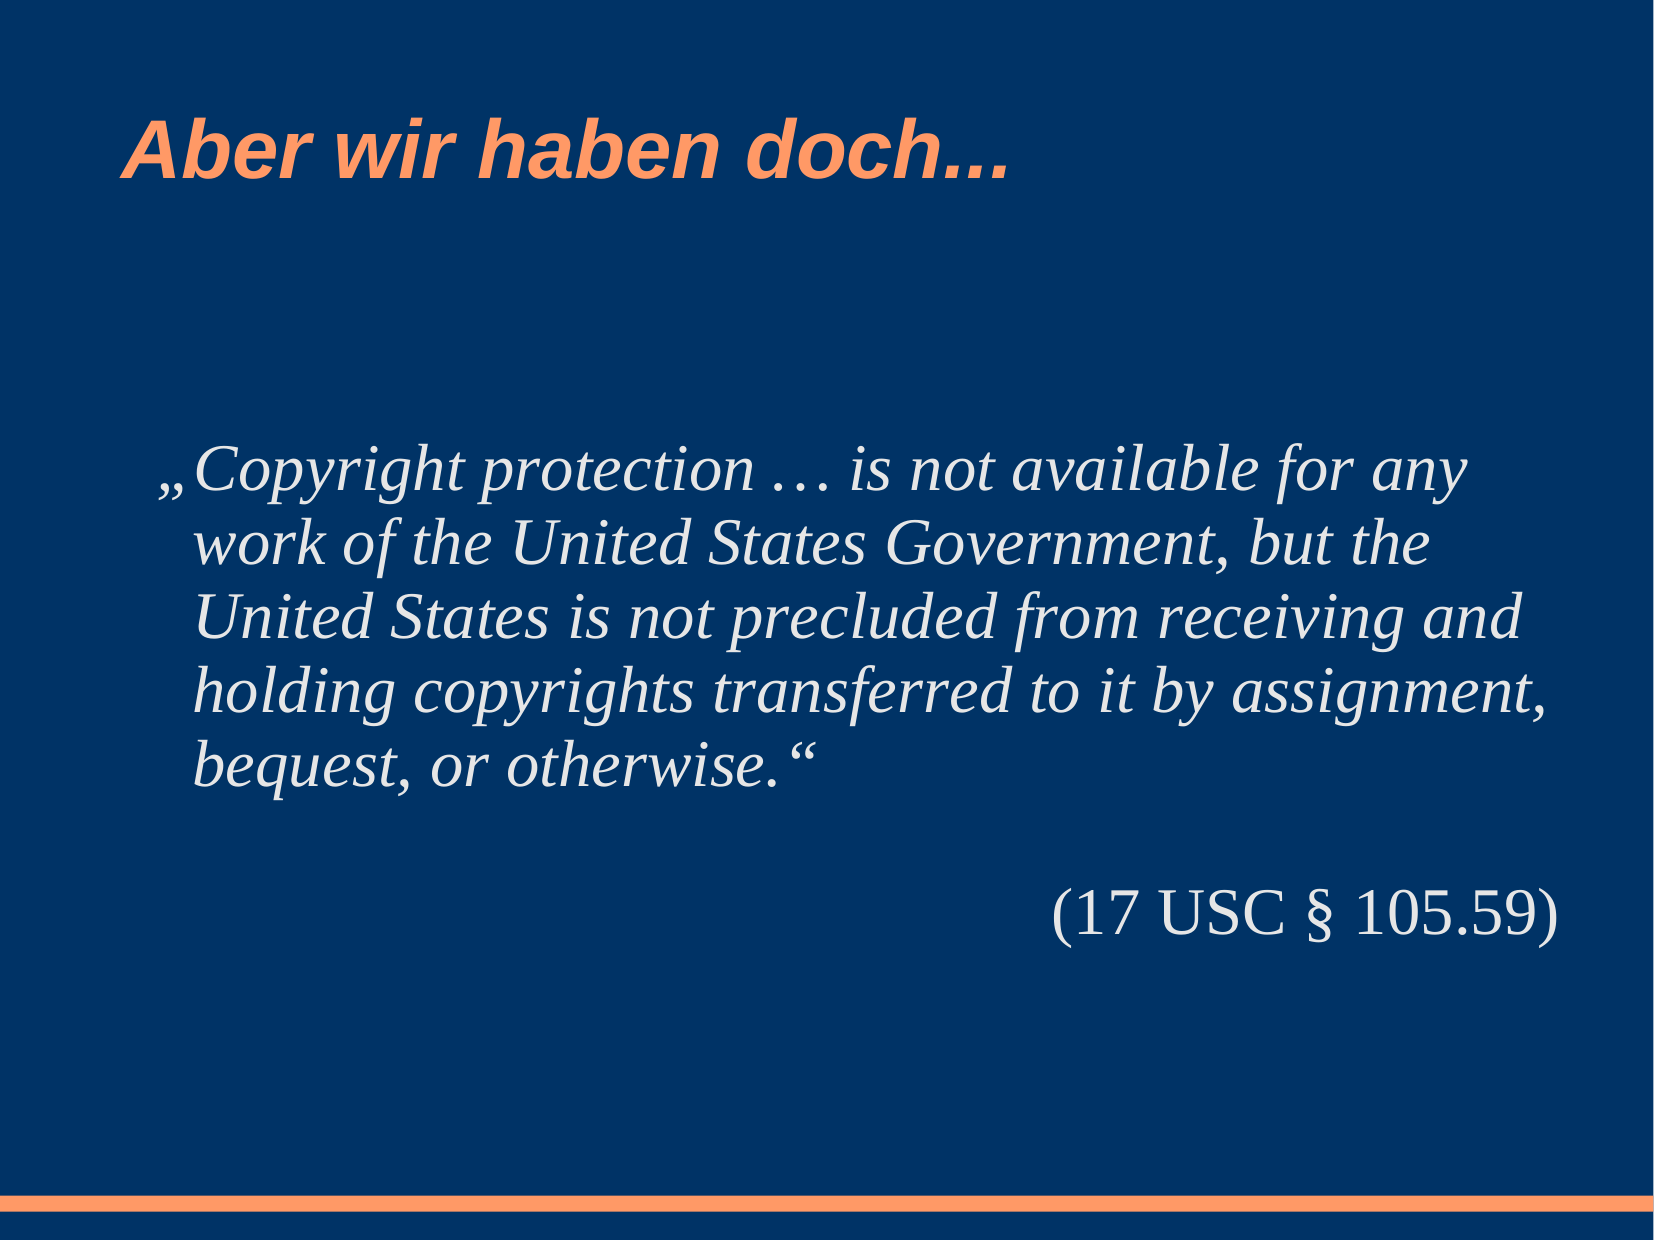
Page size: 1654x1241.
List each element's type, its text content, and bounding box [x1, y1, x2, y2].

title Aber wir haben doch... [121, 46, 1534, 254]
subtitle „Copyright protection … is not available for any work of the United States Government, but the United States is not precluded from receiving and holding copyrights transferred to it by assignment, bequest, or otherwise.“ (17 USC § 105.59) [121, 329, 1561, 1125]
